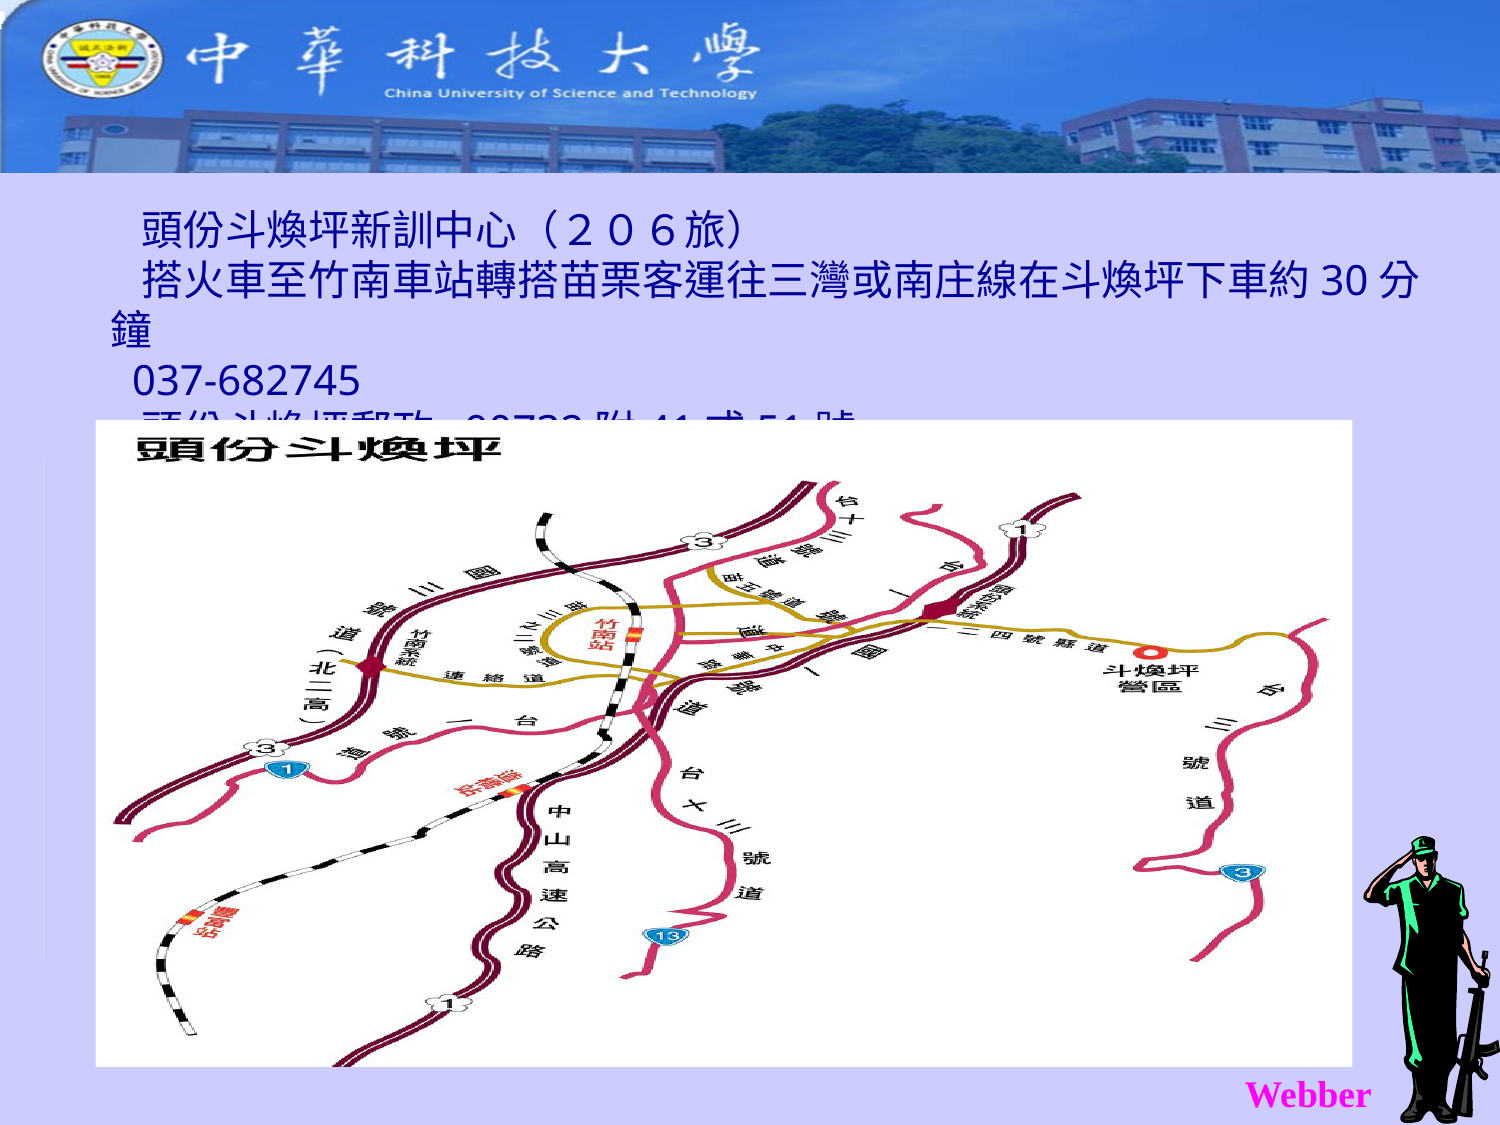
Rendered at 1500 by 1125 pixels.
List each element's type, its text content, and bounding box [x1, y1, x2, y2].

picture [1363, 835, 1500, 1125]
text_box 頭份斗煥坪新訓中心（２０６旅） 搭火車至竹南車站轉搭苗栗客運往三灣或南庄線在斗煥坪下車約30分鐘 037-682745 頭份斗煥坪郵政 90732附41或51號 [96, 196, 1471, 462]
text_box Webber [1229, 1062, 1407, 1123]
picture [0, 0, 1500, 173]
picture [95, 420, 1353, 1067]
